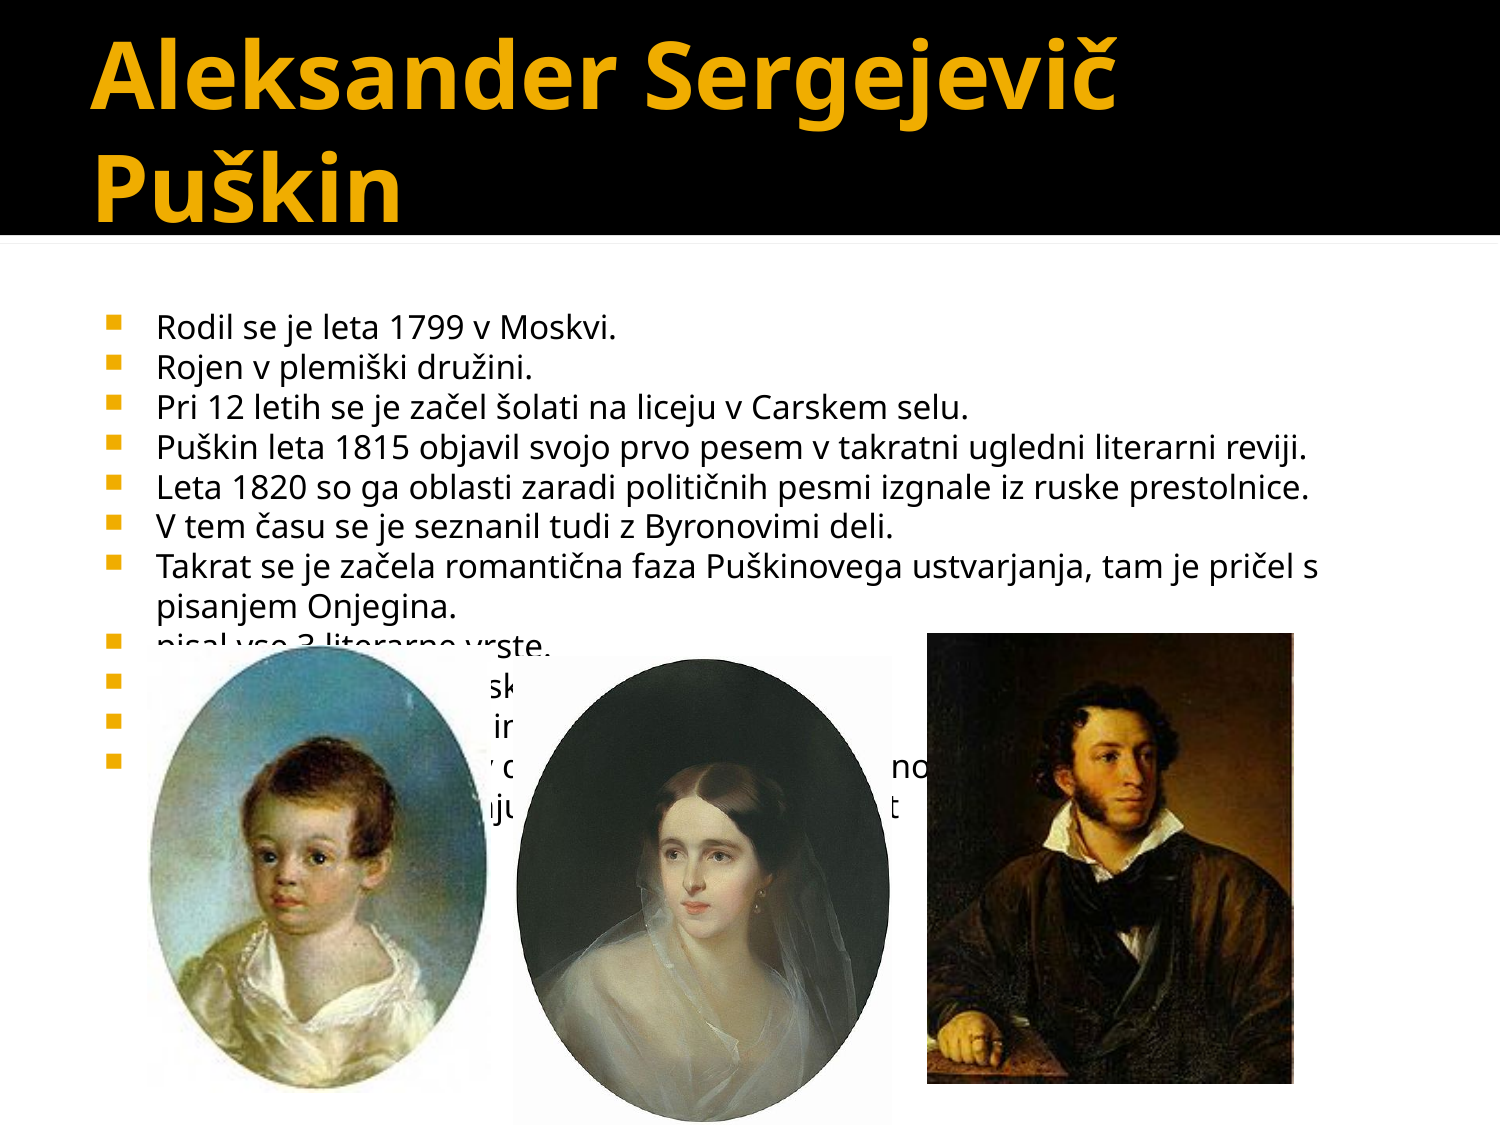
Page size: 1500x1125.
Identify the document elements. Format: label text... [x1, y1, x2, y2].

picture [147, 645, 491, 1093]
title Aleksander Sergejevič Puškin [75, 25, 1425, 231]
picture [927, 633, 1294, 1084]
list Rodil se je leta 1799 v Moskvi. Rojen v plemiški družini. Pri 12 letih se je začel šolati na liceju v Carskem selu. Puškin leta 1815 objavil svojo prvo pesem v takratni ugledni literarni reviji. Leta 1820 so ga oblasti zaradi političnih pesmi izgnale iz ruske prestolnice. V tem času se je seznanil tudi z Byronovimi deli. Takrat se je začela romantična faza Puškinovega ustvarjanja, tam je pričel s pisanjem Onjegina. pisal vse 3 literarne vrste. osrednja osebnost ruske romantike. največji vpliv nanj sta imela Byron in Scott. čudaška smrt- umre v dvoboju, ko je branil ženino čast, to naj bi bila po mnenju nekaterih politična past [75, 291, 1425, 1050]
picture [513, 656, 892, 1125]
